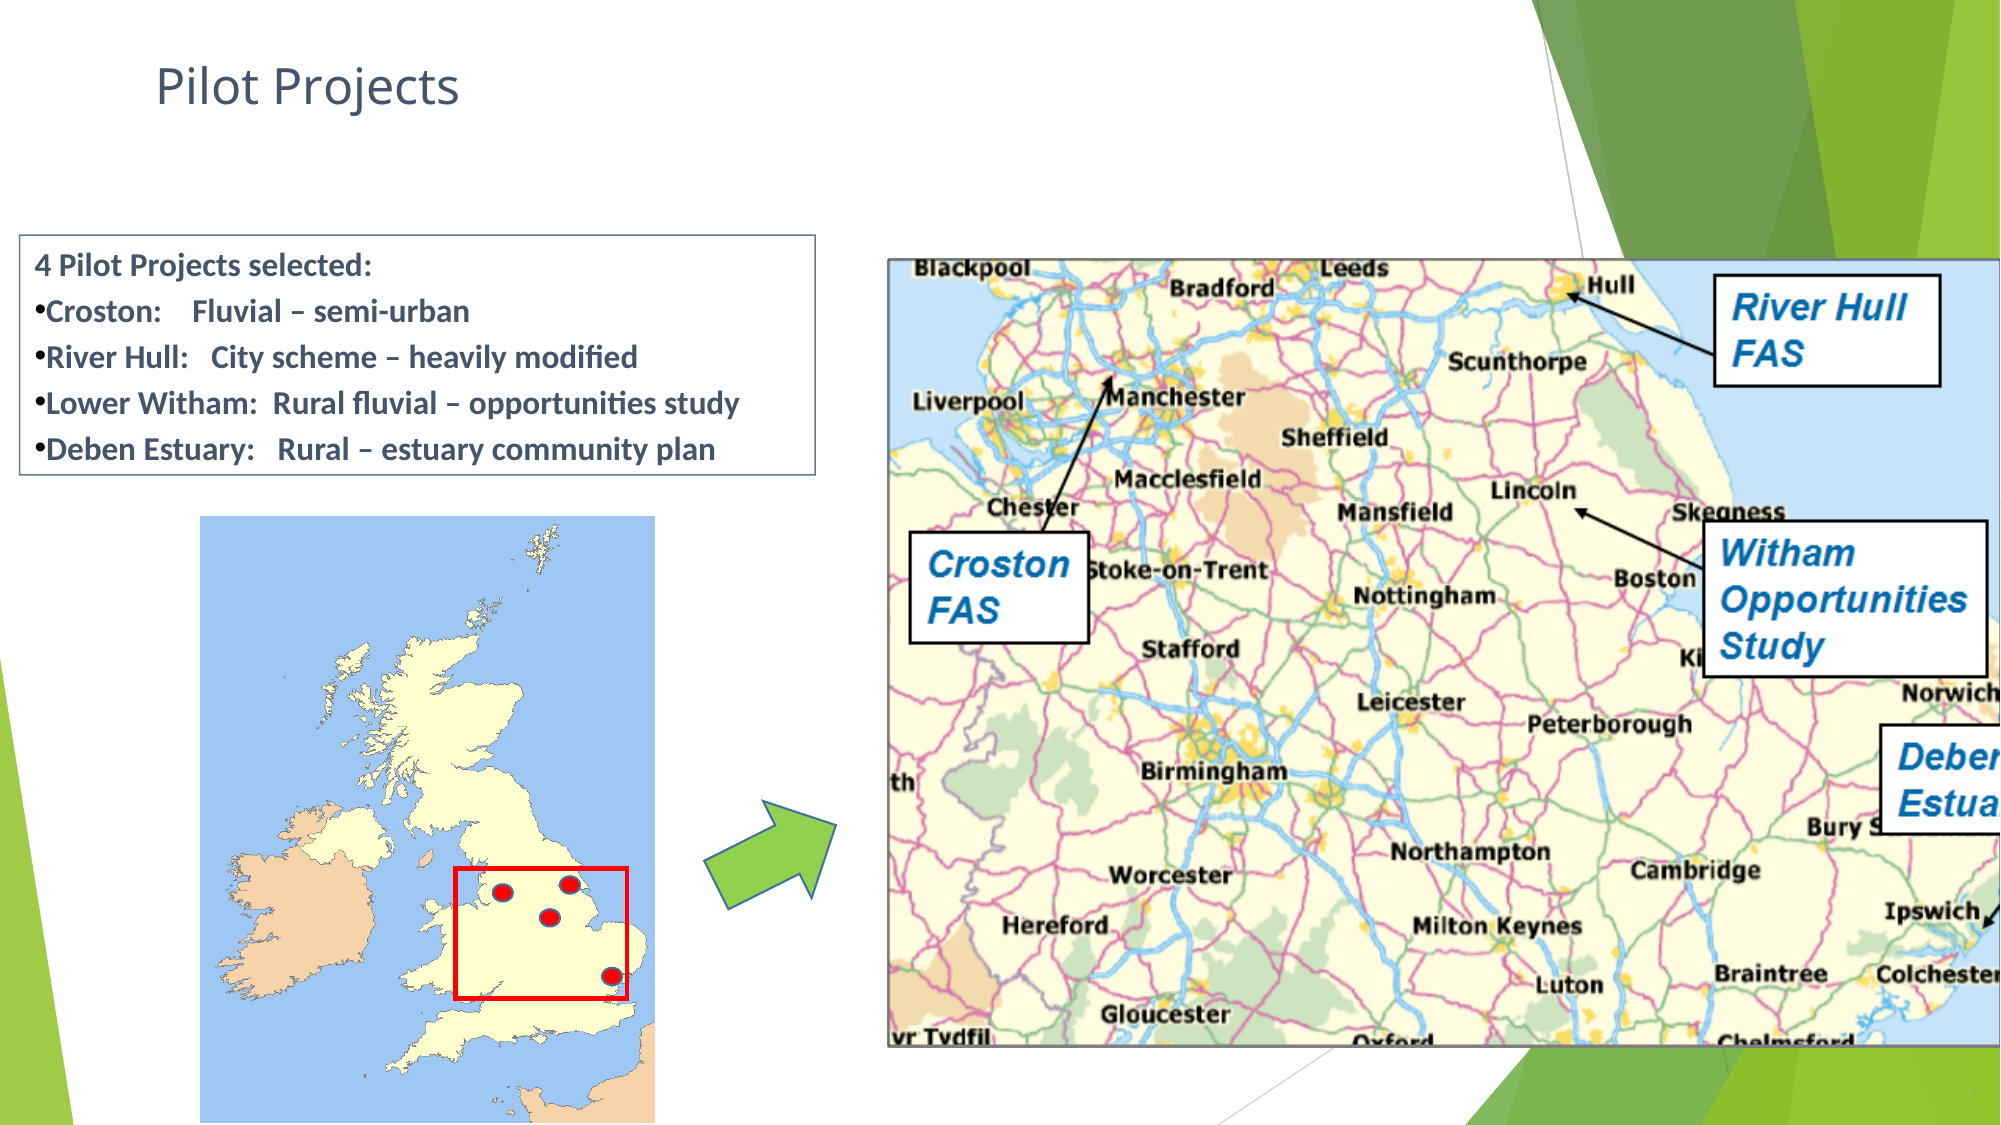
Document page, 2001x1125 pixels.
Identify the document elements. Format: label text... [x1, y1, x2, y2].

title Pilot Projects [140, 47, 541, 140]
text_box [704, 800, 836, 910]
text_box [492, 884, 513, 902]
text_box [539, 909, 560, 927]
picture [887, 258, 2000, 1048]
text_box 4 Pilot Projects selected: Croston: Fluvial – semi-urban River Hull: City scheme – heavily modified Lower Witham: Rural fluvial – opportunities study Deben Estuary: Rural – estuary community plan [20, 235, 815, 475]
text_box [602, 967, 623, 985]
picture [200, 516, 655, 1123]
text_box [559, 876, 580, 894]
